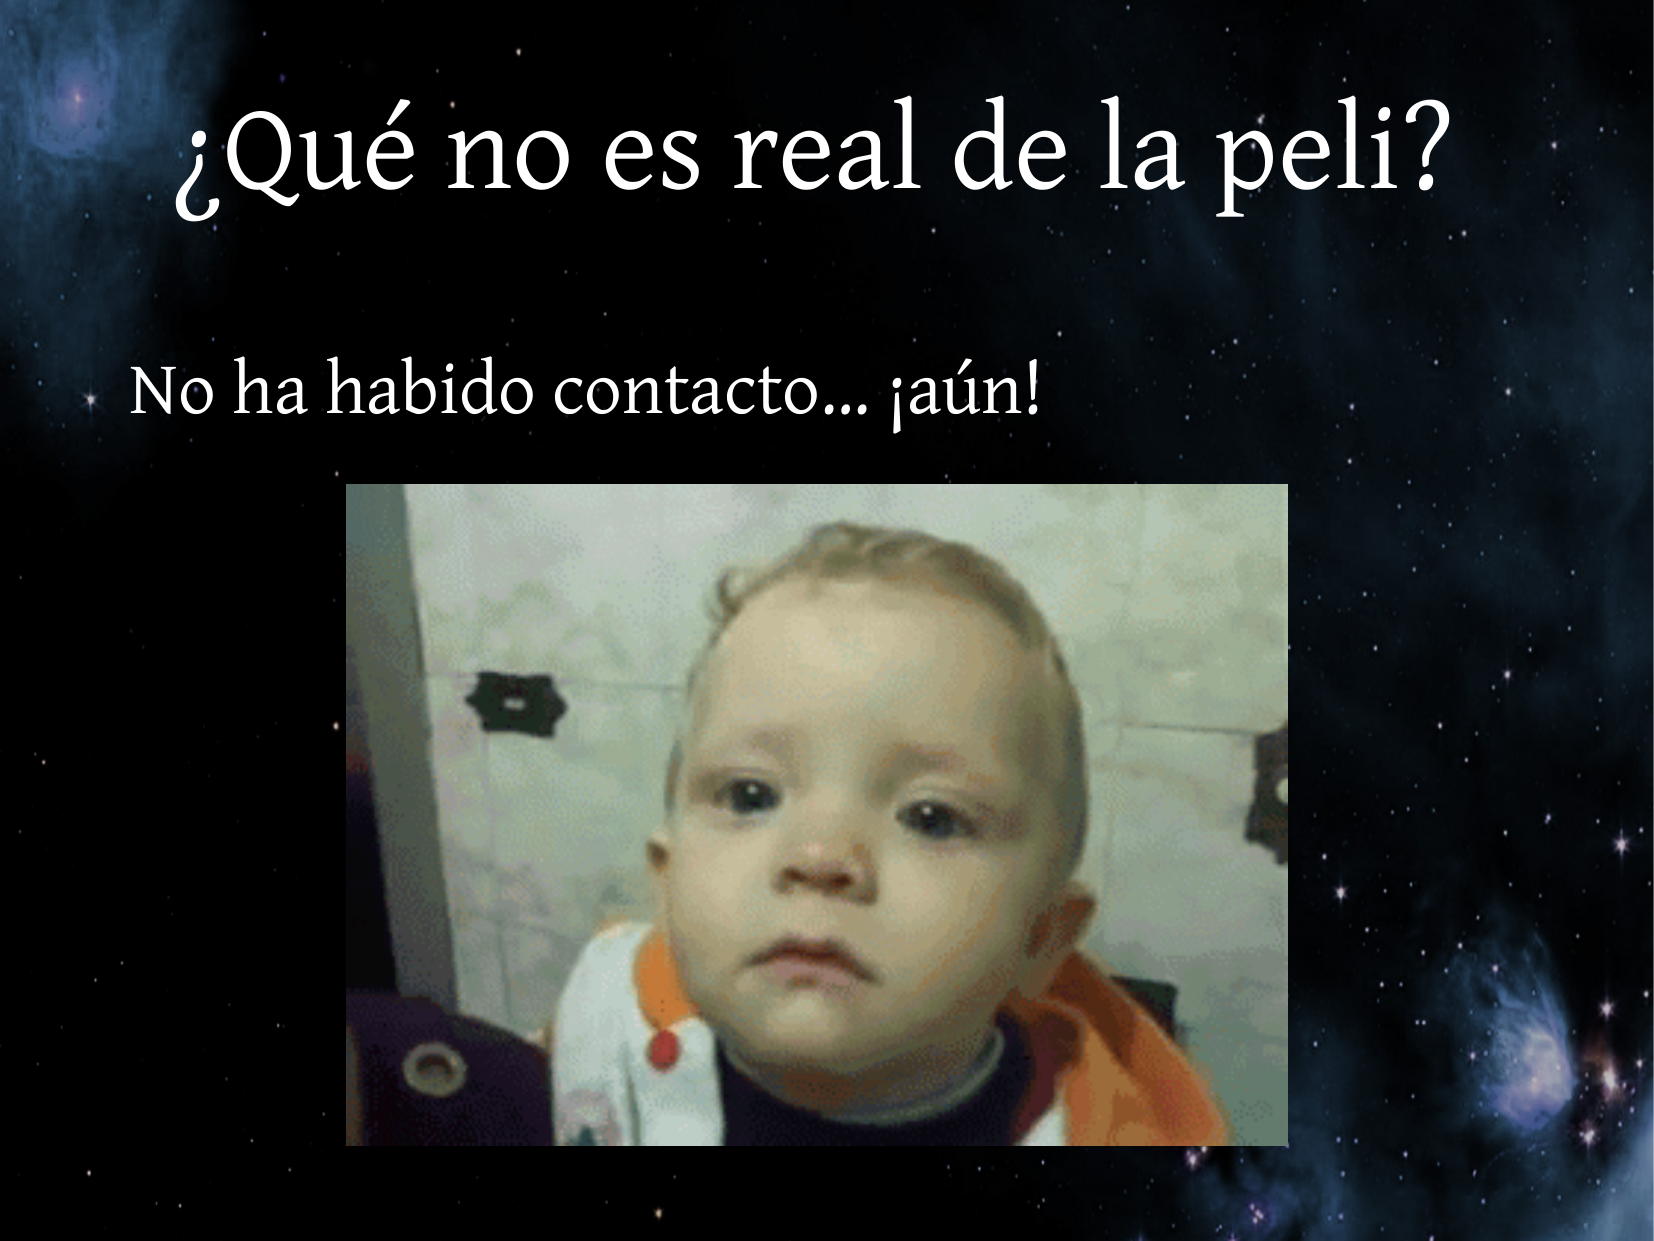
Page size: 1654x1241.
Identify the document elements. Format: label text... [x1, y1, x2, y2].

title ¿Qué no es real de la peli? [82, 49, 1571, 257]
list No ha habido contacto… ¡aún! [59, 349, 1201, 495]
picture [0, 0, 1654, 1241]
